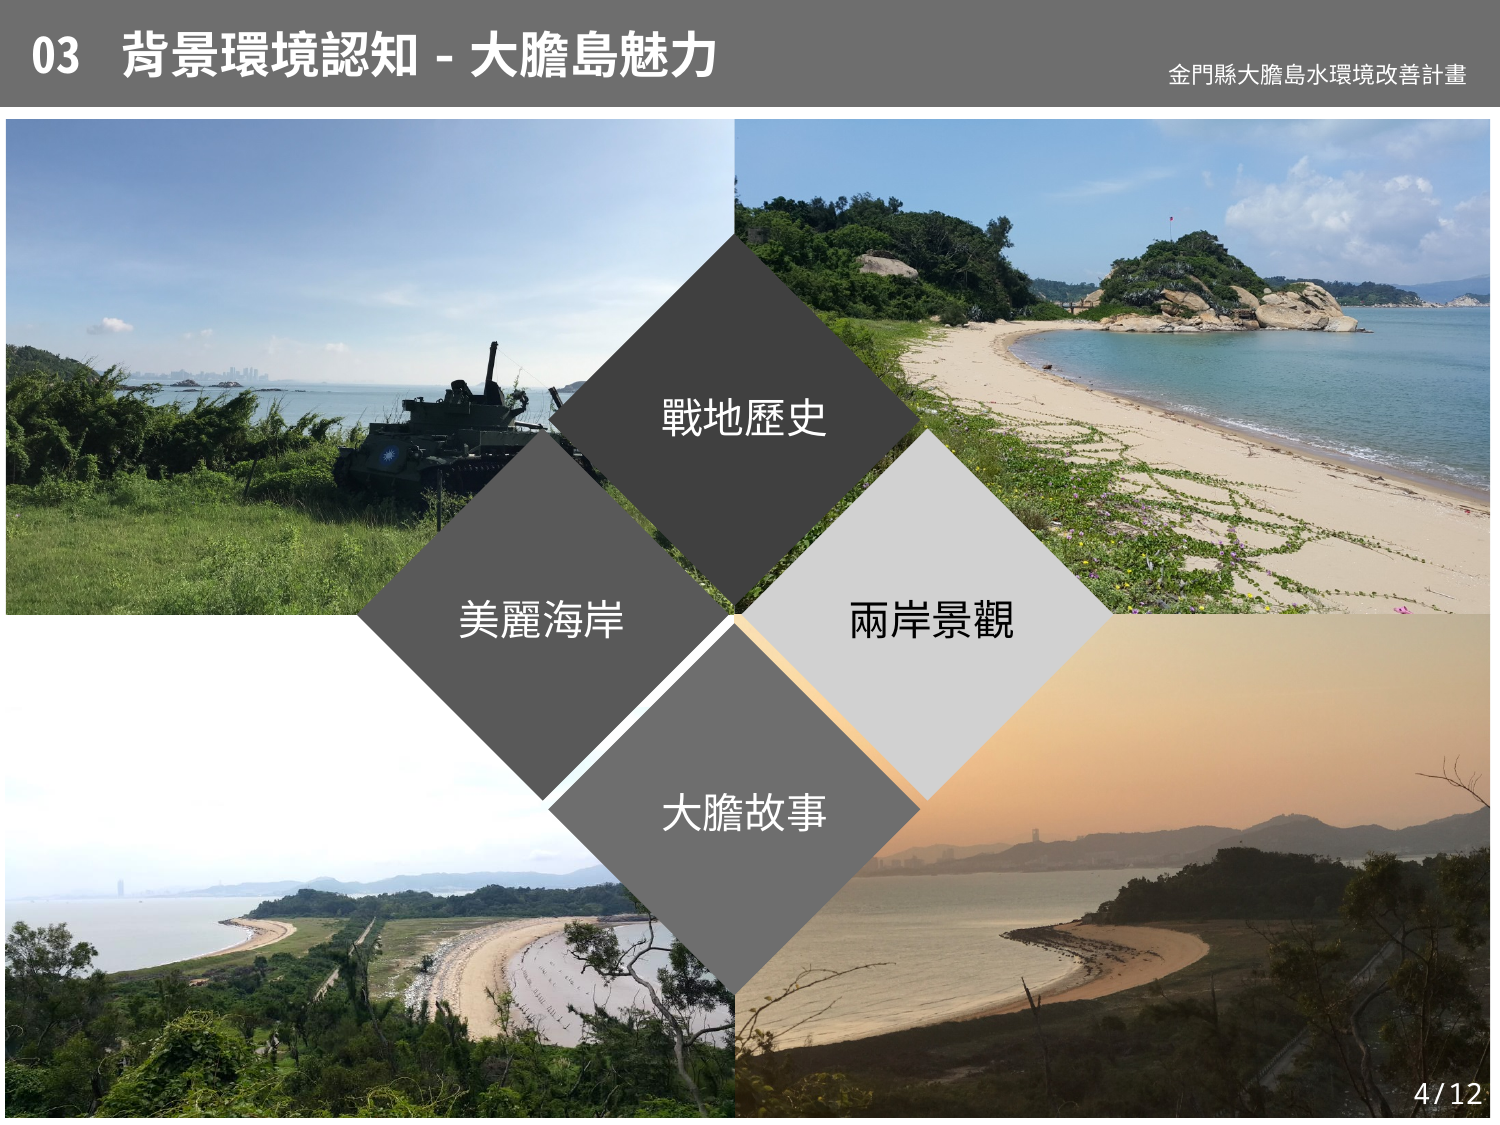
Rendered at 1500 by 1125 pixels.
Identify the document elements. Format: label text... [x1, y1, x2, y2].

text_box 戰地歷史 [646, 383, 844, 449]
text_box [548, 233, 921, 606]
text_box <編號>/12 [1148, 1065, 1498, 1125]
text_box [741, 428, 1114, 801]
list 03 [19, 13, 110, 93]
text_box 大膽故事 [646, 779, 844, 845]
text_box [356, 428, 729, 801]
text_box [548, 623, 921, 996]
text_box 美麗海岸 [443, 586, 641, 651]
list 背景環境認知-大膽島魅力 [110, 13, 861, 93]
text_box 金門縣大膽島水環境改善計畫 [981, 42, 1483, 96]
picture [5, 119, 1491, 1118]
text_box 兩岸景觀 [833, 586, 1031, 651]
